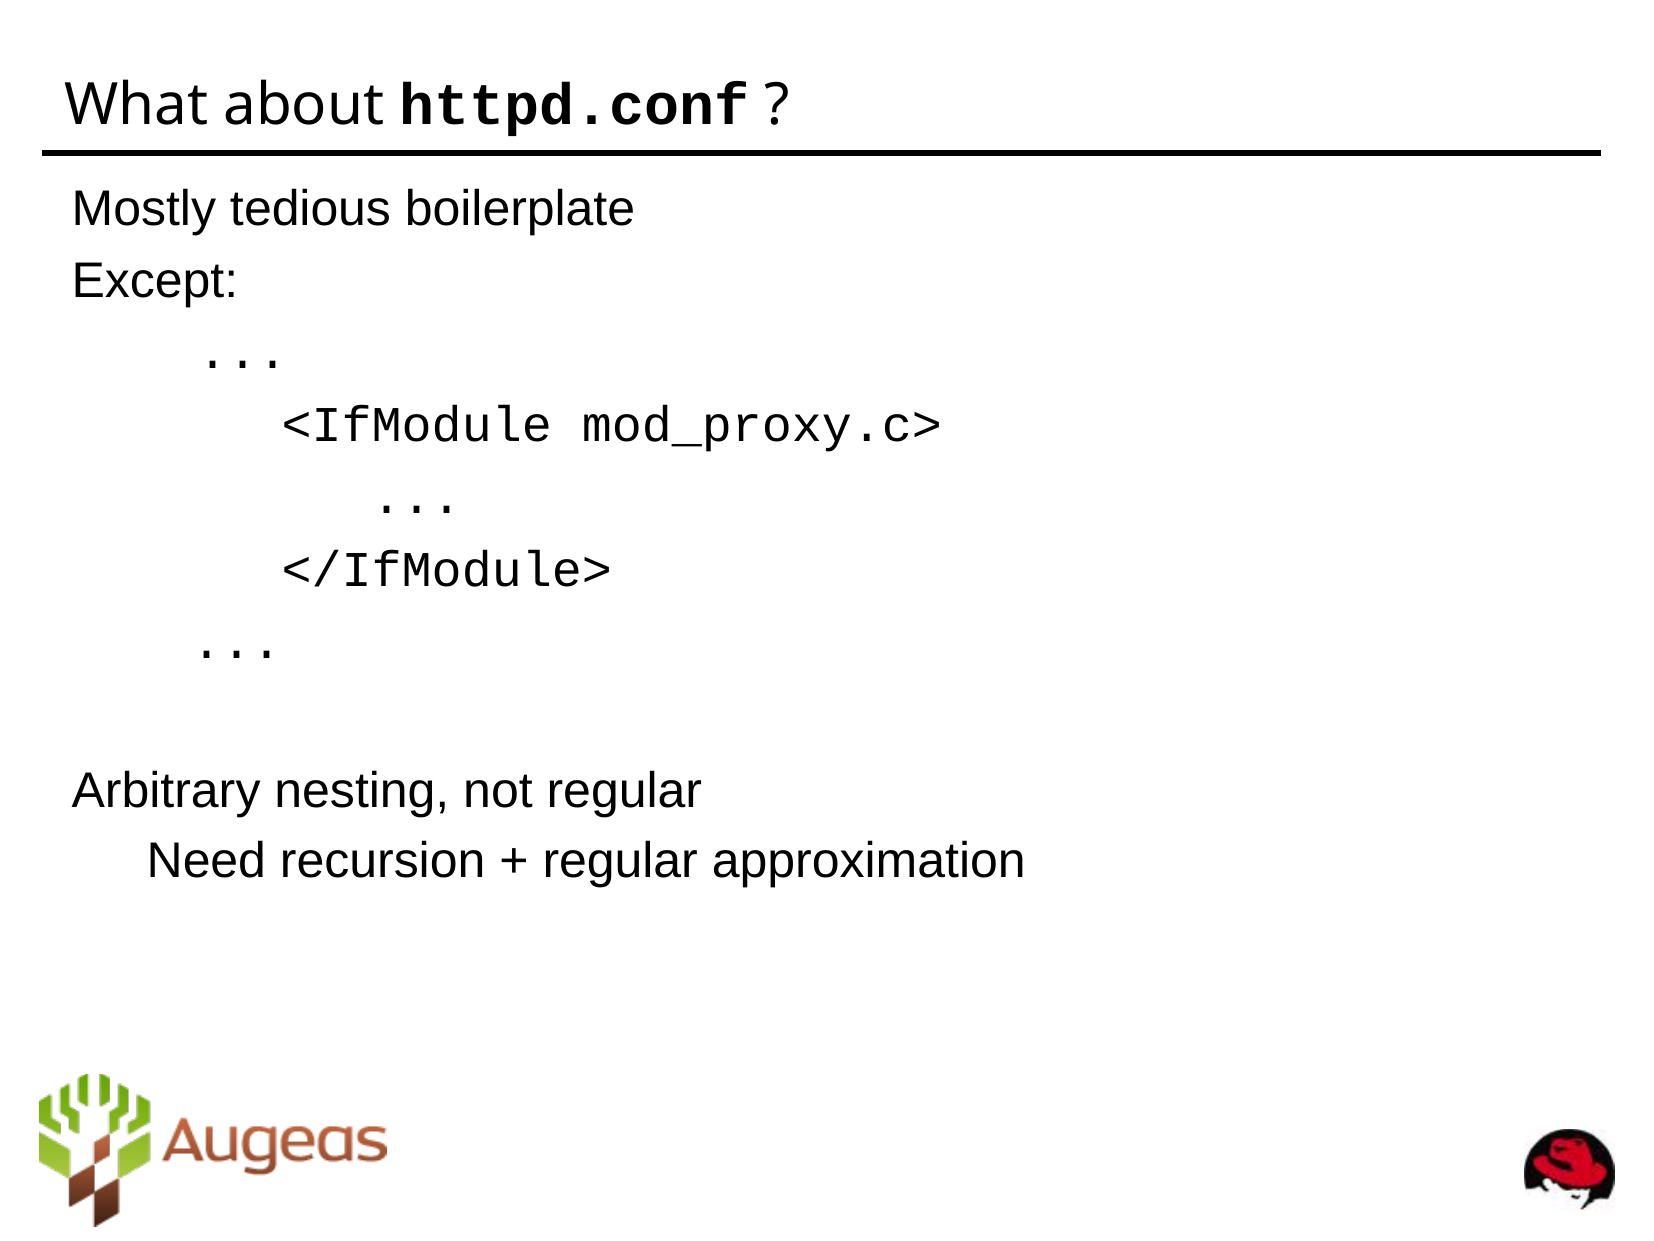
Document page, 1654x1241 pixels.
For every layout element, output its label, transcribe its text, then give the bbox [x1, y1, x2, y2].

title What about httpd.conf ? [64, 42, 1496, 161]
picture [1524, 1129, 1615, 1220]
list Mostly tedious boilerplate Except: ... <IfModule mod_proxy.c> ... </IfModule> ... Arbitrary nesting, not regular Need recursion + regular approximation [71, 180, 1495, 1089]
picture [39, 1074, 387, 1227]
